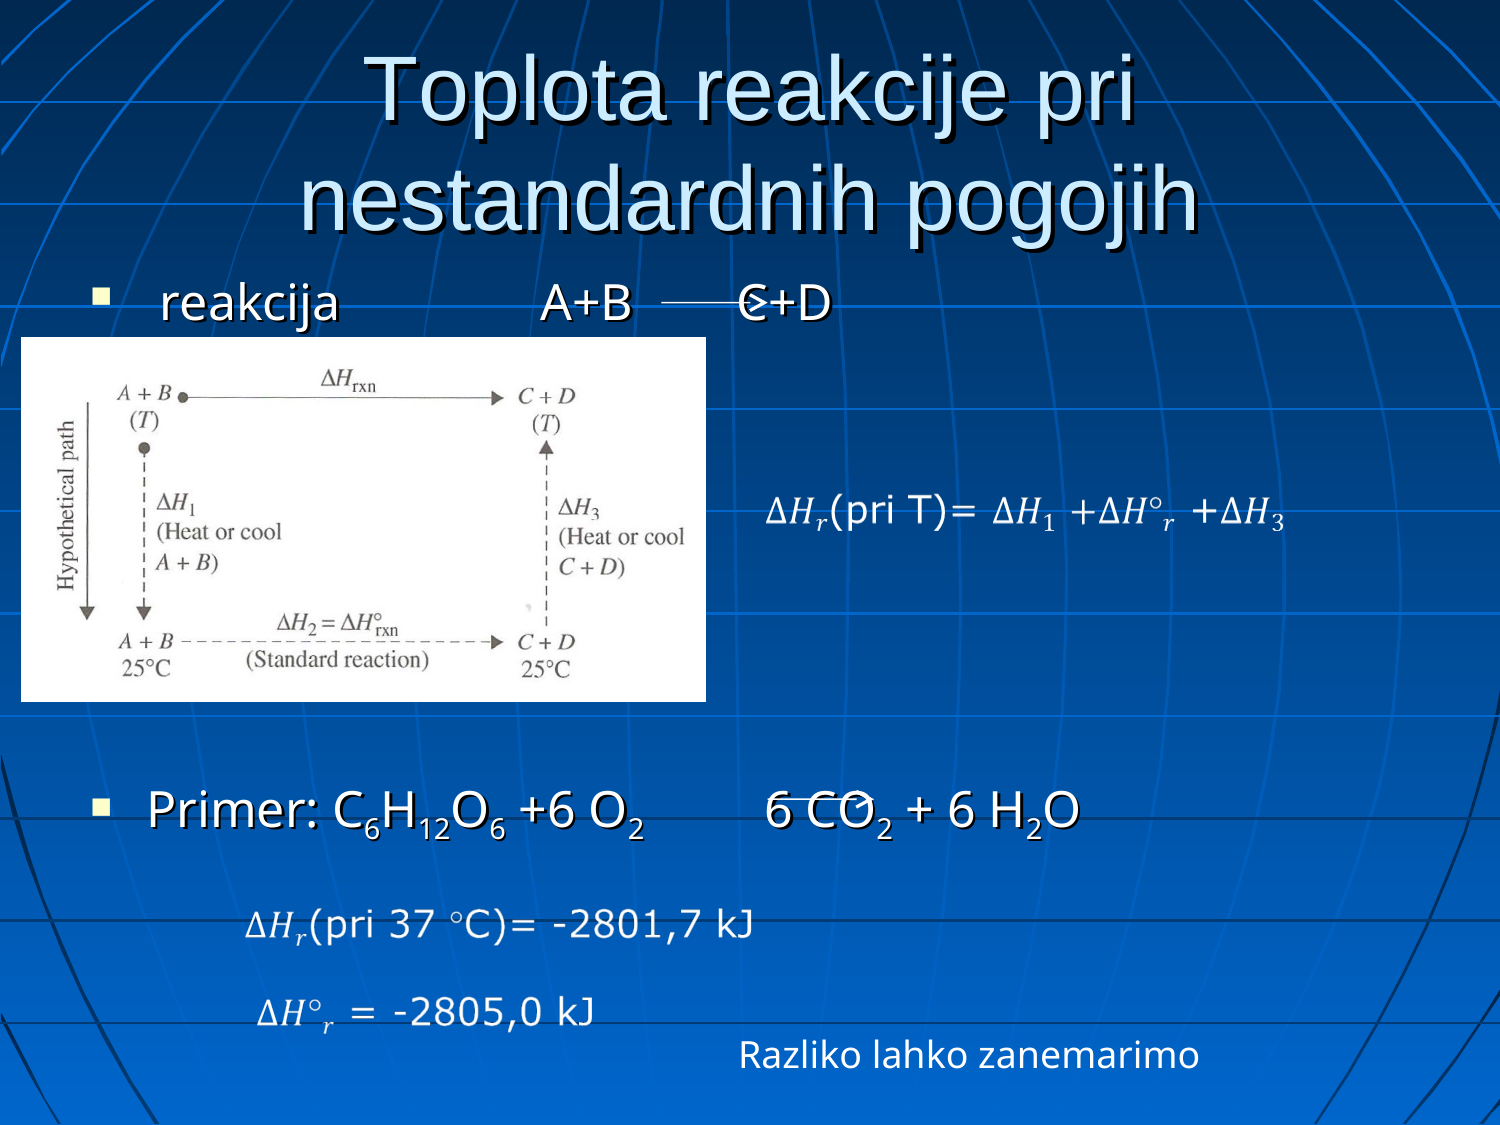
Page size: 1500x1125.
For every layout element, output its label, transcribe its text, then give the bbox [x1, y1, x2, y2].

picture [750, 478, 1322, 540]
title Toplota reakcije pri nestandardnih pogojih [75, 21, 1426, 257]
list reakcija A+B C+D Primer: C6H12O6 +6 O2 6 CO2 + 6 H2O [75, 262, 1426, 1006]
picture [21, 337, 706, 702]
picture [229, 892, 774, 954]
text_box Razliko lahko zanemarimo [723, 1023, 1216, 1084]
picture [241, 980, 613, 1042]
